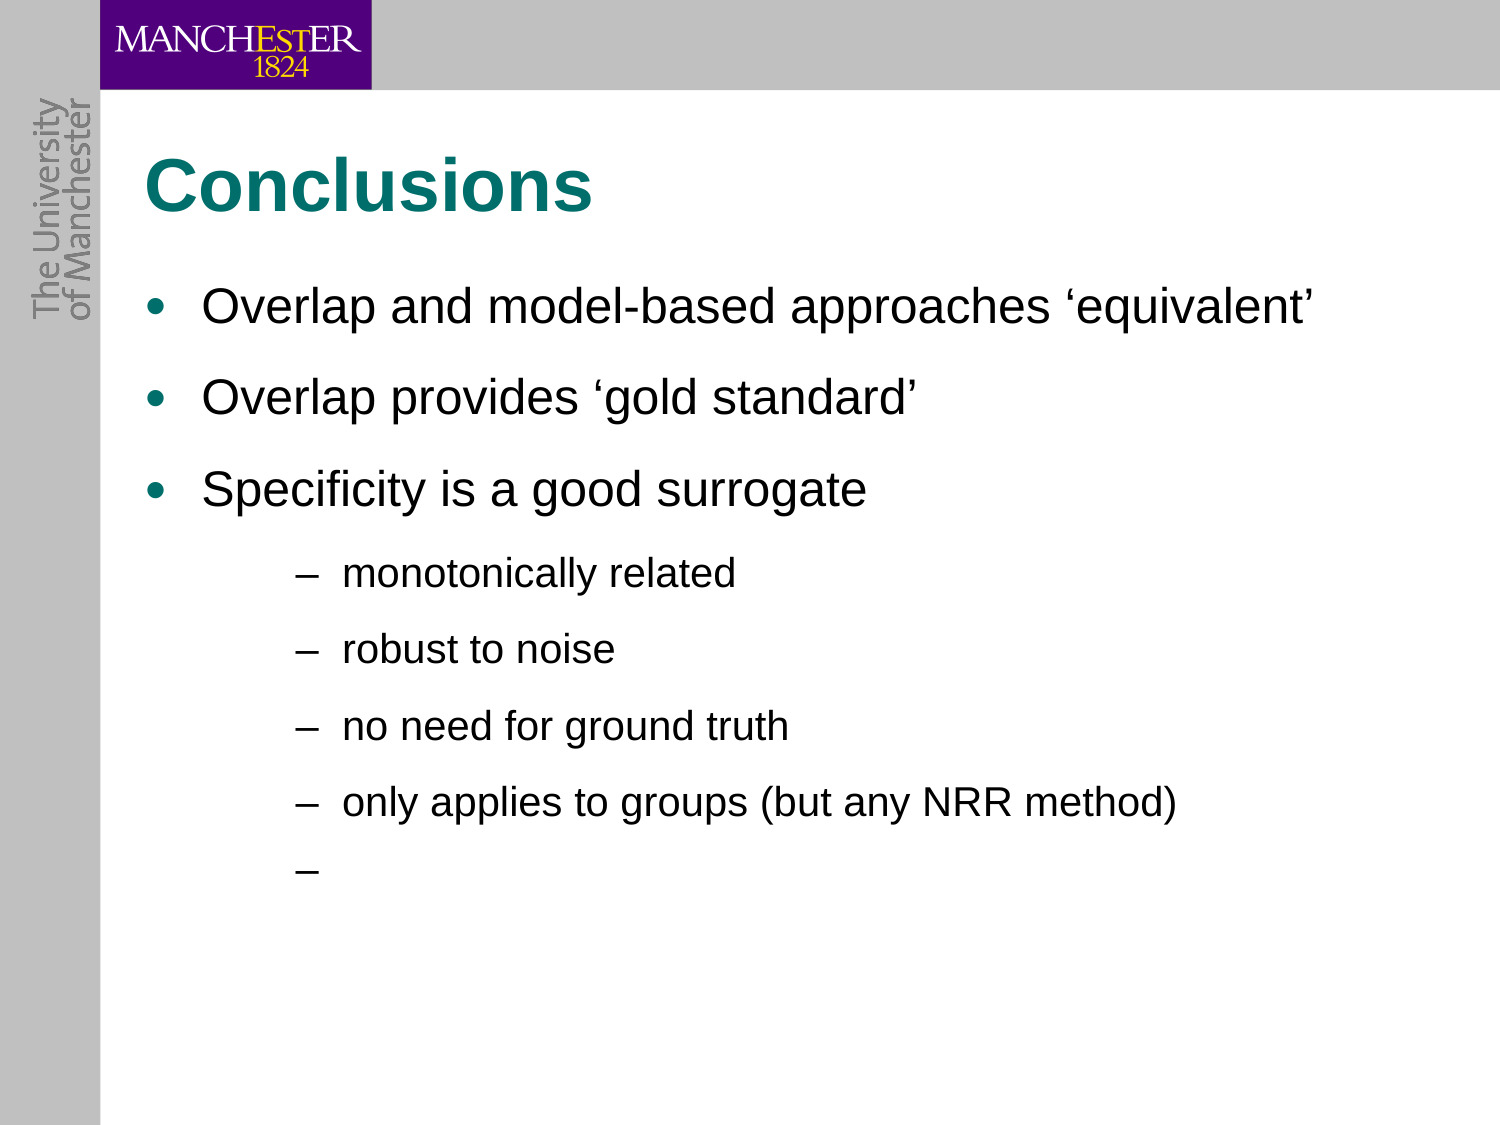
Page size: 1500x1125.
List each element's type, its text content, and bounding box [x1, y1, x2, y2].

title Conclusions [129, 120, 1406, 251]
list Overlap and model-based approaches ‘equivalent’ Overlap provides ‘gold standard’ Specificity is a good surrogate monotonically related robust to noise no need for ground truth only applies to groups (but any NRR method) [130, 259, 1407, 1012]
picture [0, 0, 372, 320]
